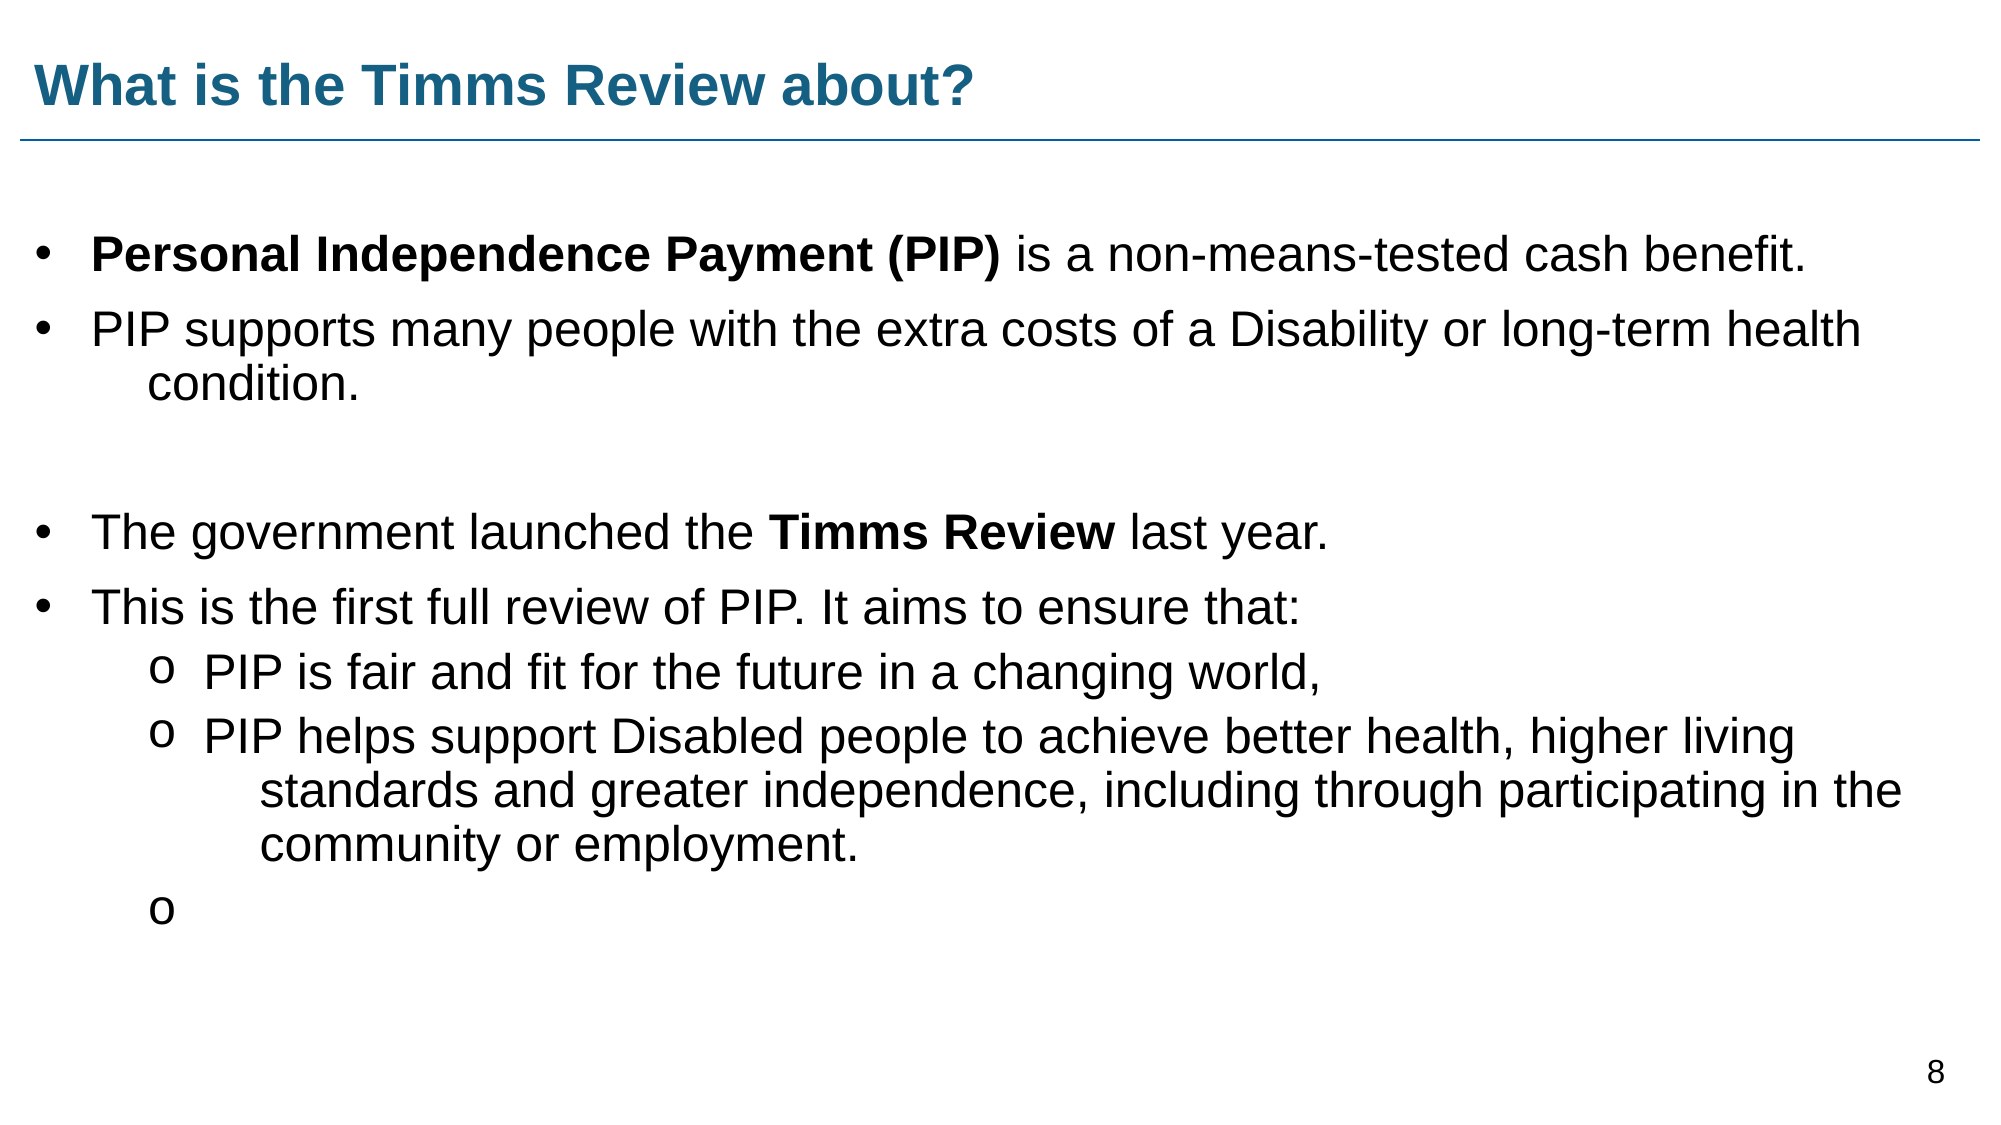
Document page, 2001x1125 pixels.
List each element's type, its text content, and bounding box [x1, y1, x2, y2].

list Personal Independence Payment (PIP) is a non-means-tested cash benefit. PIP supports many people with the extra costs of a Disability or long-term health condition. The government launched the Timms Review last year. This is the first full review of PIP. It aims to ensure that: PIP is fair and fit for the future in a changing world, PIP helps support Disabled people to achieve better health, higher living standards and greater independence, including through participating in the community or employment. [19, 140, 1981, 1043]
text_box [1911, 1042, 1983, 1103]
title What is the Timms Review about? [19, 47, 1981, 140]
